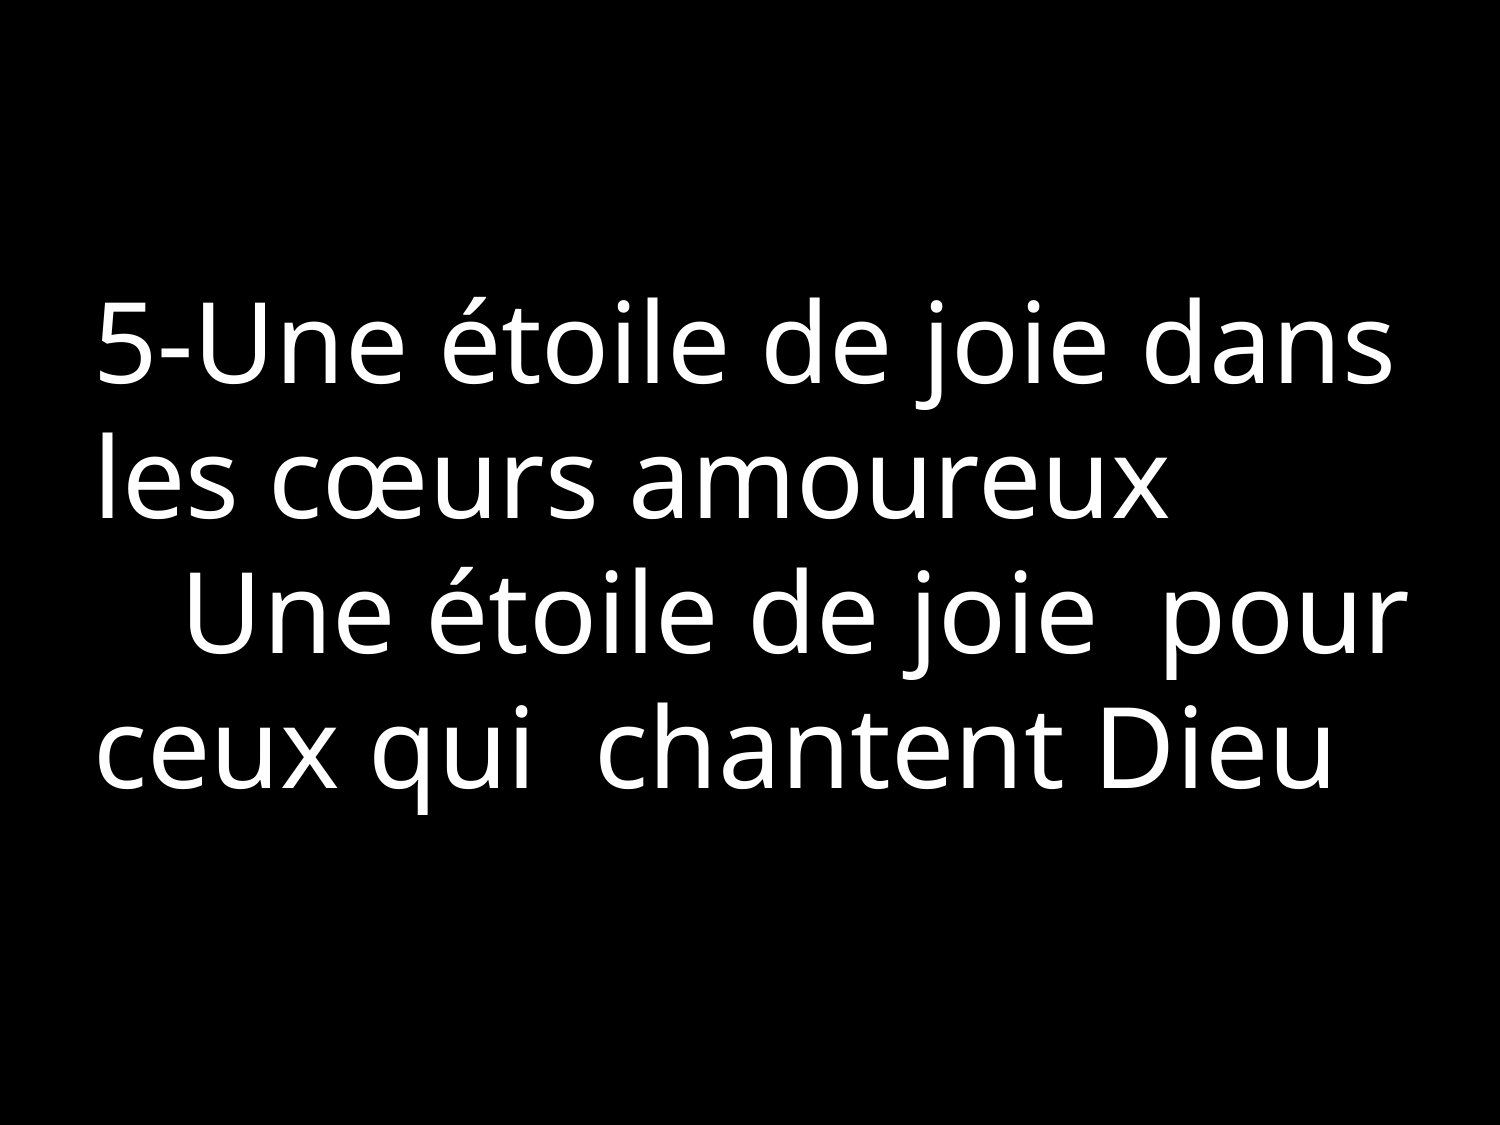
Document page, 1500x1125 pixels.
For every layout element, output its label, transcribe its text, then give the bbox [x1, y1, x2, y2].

list 5-Une étoile de joie dans les cœurs amoureux Une étoile de joie pour ceux qui chantent Dieu [75, 263, 1453, 1052]
